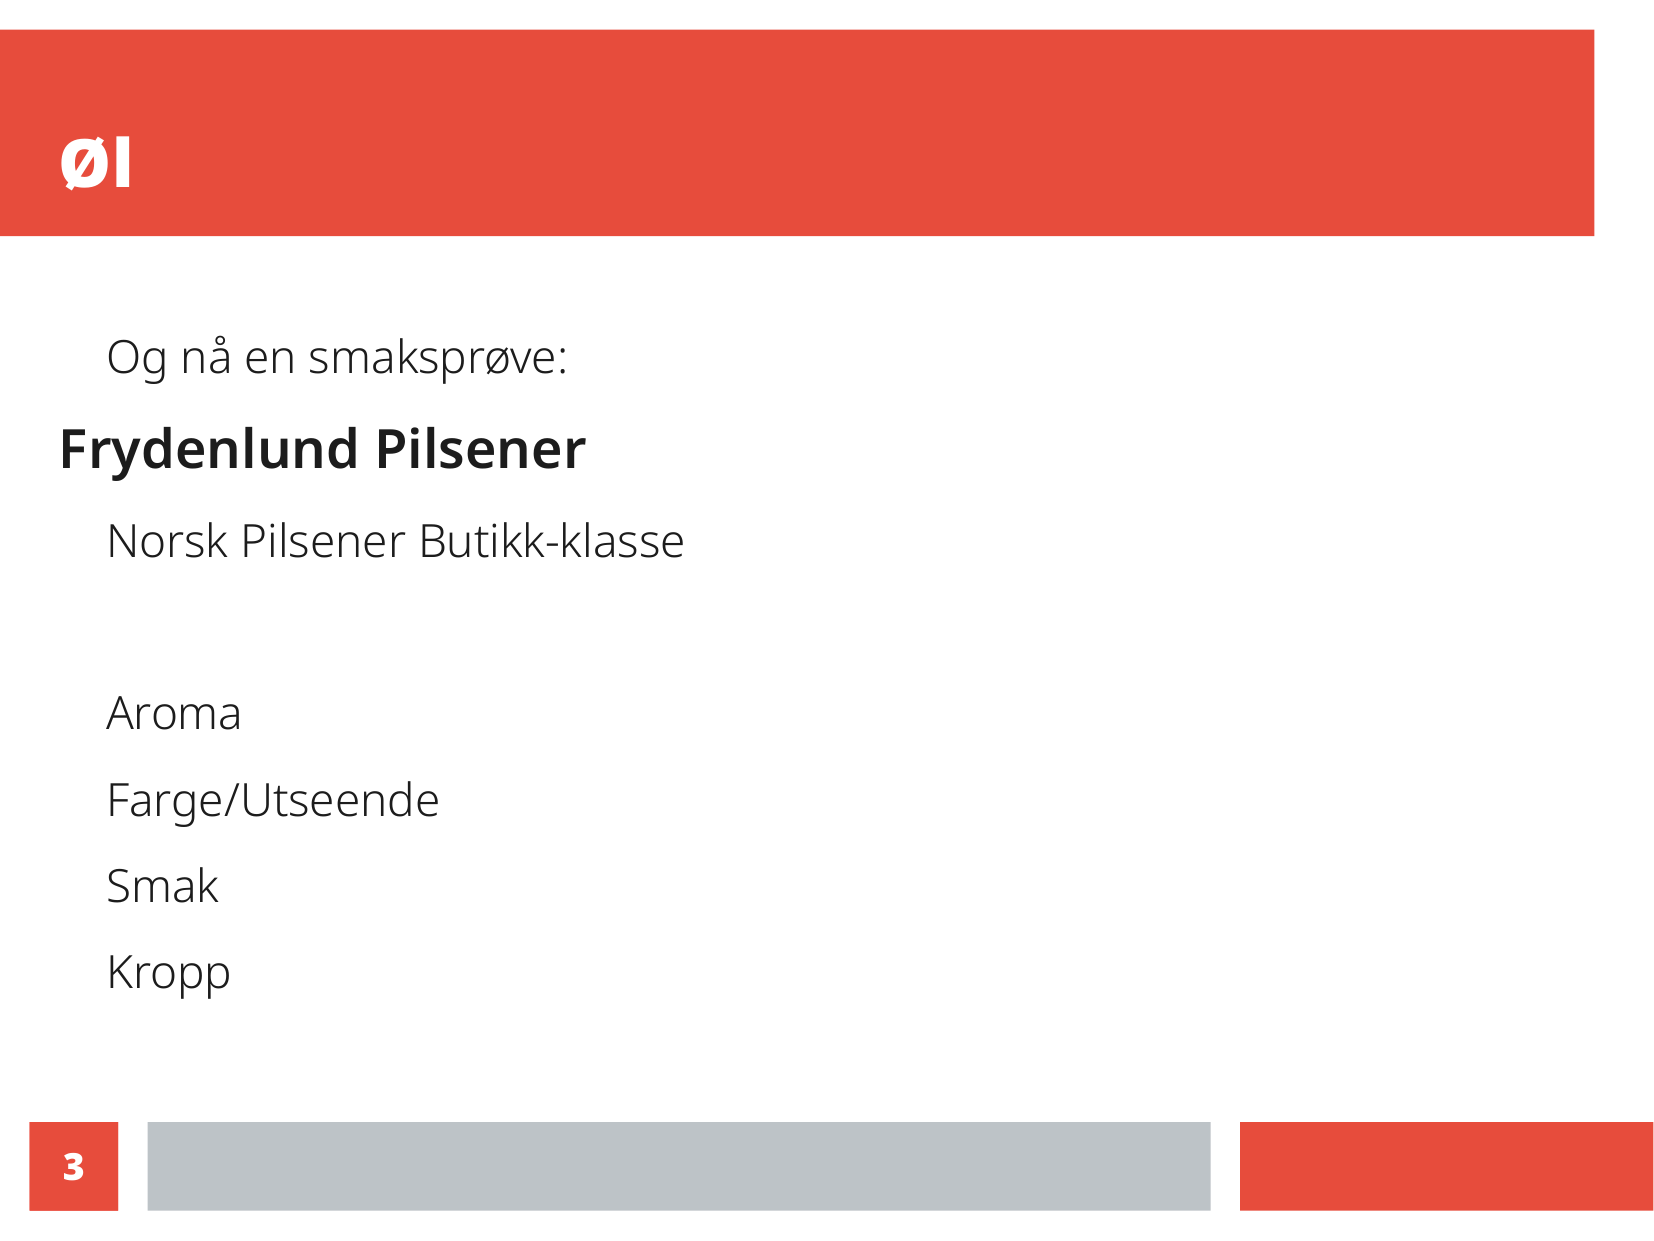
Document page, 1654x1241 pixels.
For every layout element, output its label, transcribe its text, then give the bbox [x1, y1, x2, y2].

list Og nå en smaksprøve: Frydenlund Pilsener Norsk Pilsener Butikk-klasse Aroma Farge/Utseende Smak Kropp [59, 324, 1565, 1093]
title Øl [59, 59, 1595, 207]
